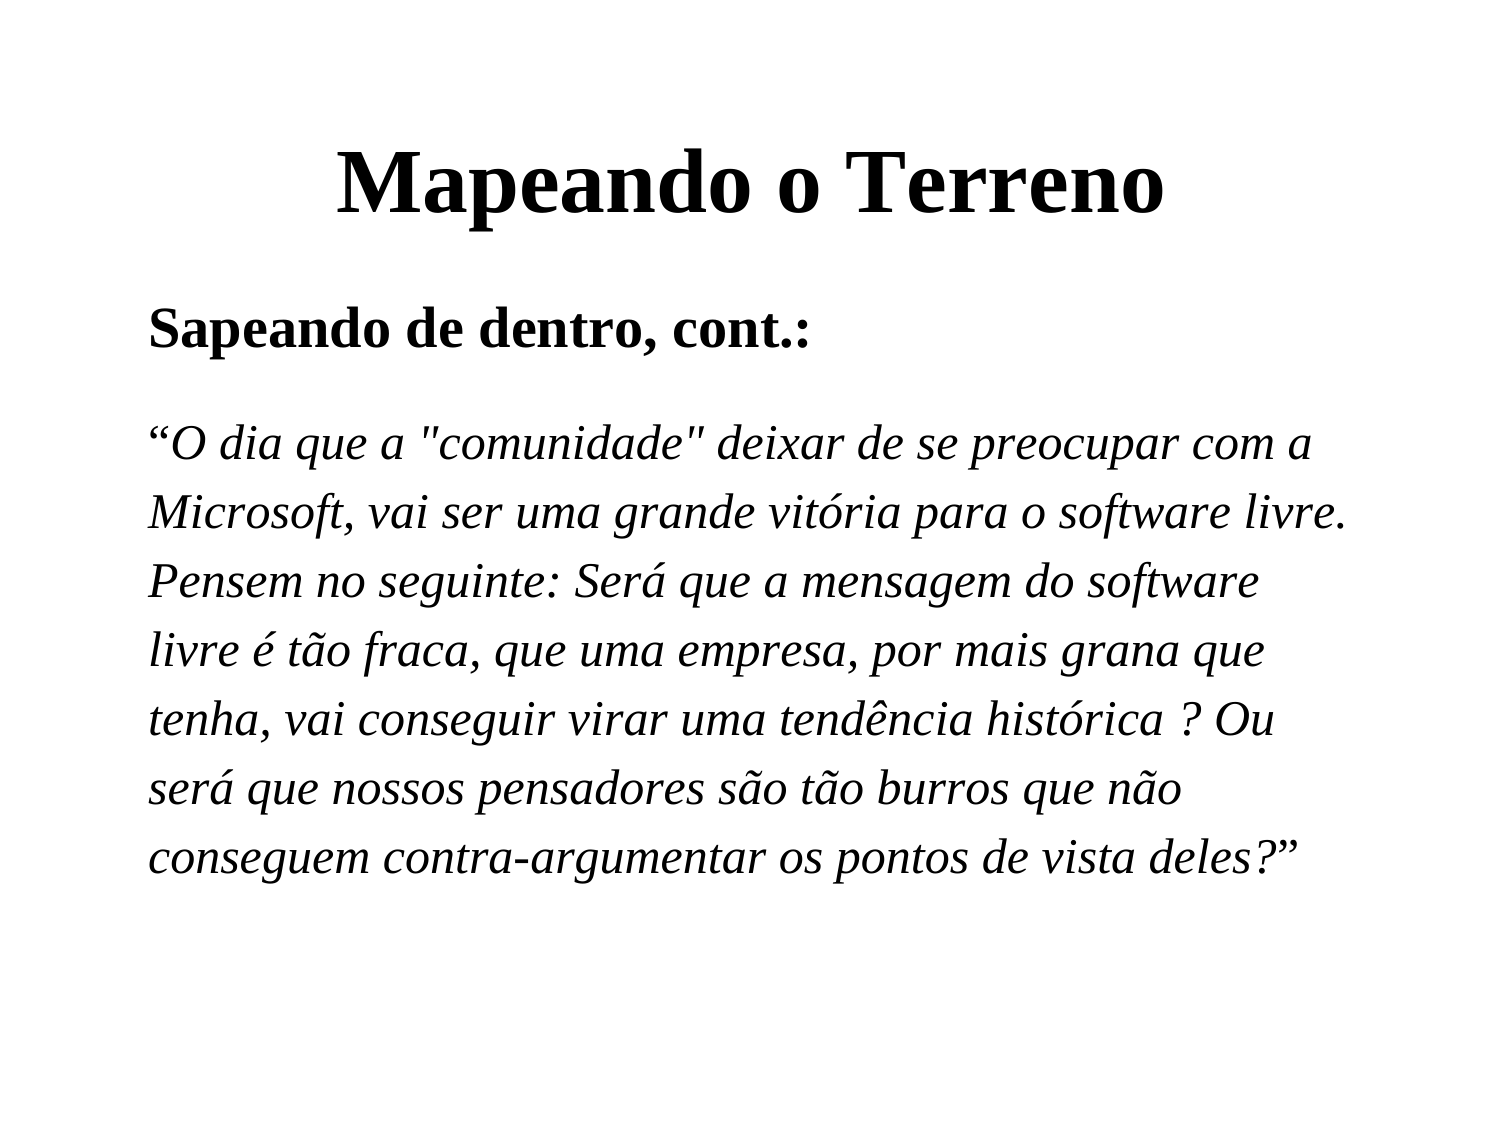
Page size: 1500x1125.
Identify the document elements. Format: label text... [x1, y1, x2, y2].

title Mapeando o Terreno [87, 52, 1416, 306]
text_box Sapeando de dentro, cont.: “O dia que a "comunidade" deixar de se preocupar com a Microsoft, vai ser uma grande vitória para o software livre. Pensem no seguinte: Será que a mensagem do software livre é tão fraca, que uma empresa, por mais grana que tenha, vai conseguir virar uma tendência histórica ? Ou será que nossos pensadores são tão burros que não conseguem contra-argumentar os pontos de vista deles?” [133, 264, 1373, 980]
